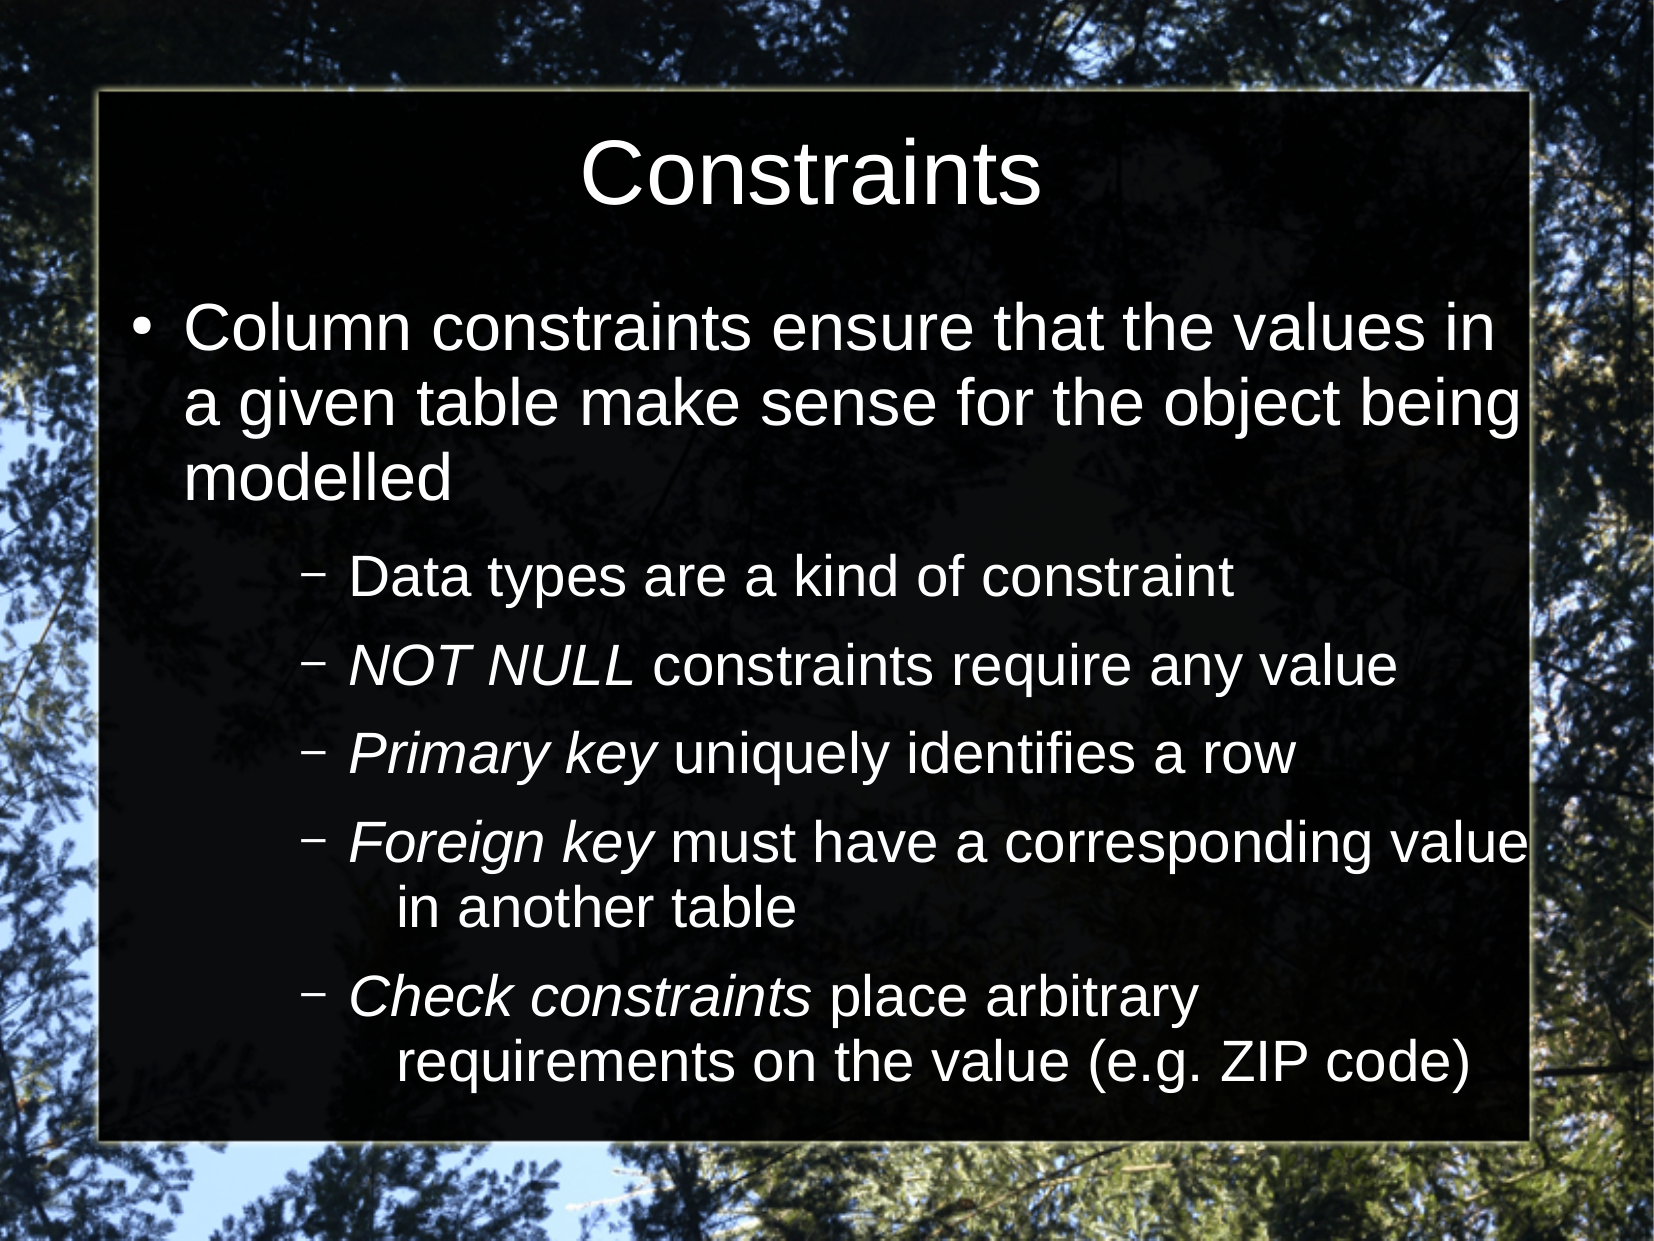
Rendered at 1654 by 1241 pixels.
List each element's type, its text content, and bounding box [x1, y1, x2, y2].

title Constraints [88, 88, 1536, 257]
picture [0, 0, 1654, 1241]
list Column constraints ensure that the values in a given table make sense for the object being modelled Data types are a kind of constraint NOT NULL constraints require any value Primary key uniquely identifies a row Foreign key must have a corresponding value in another table Check constraints place arbitrary requirements on the value (e.g. ZIP code) [112, 290, 1536, 1094]
